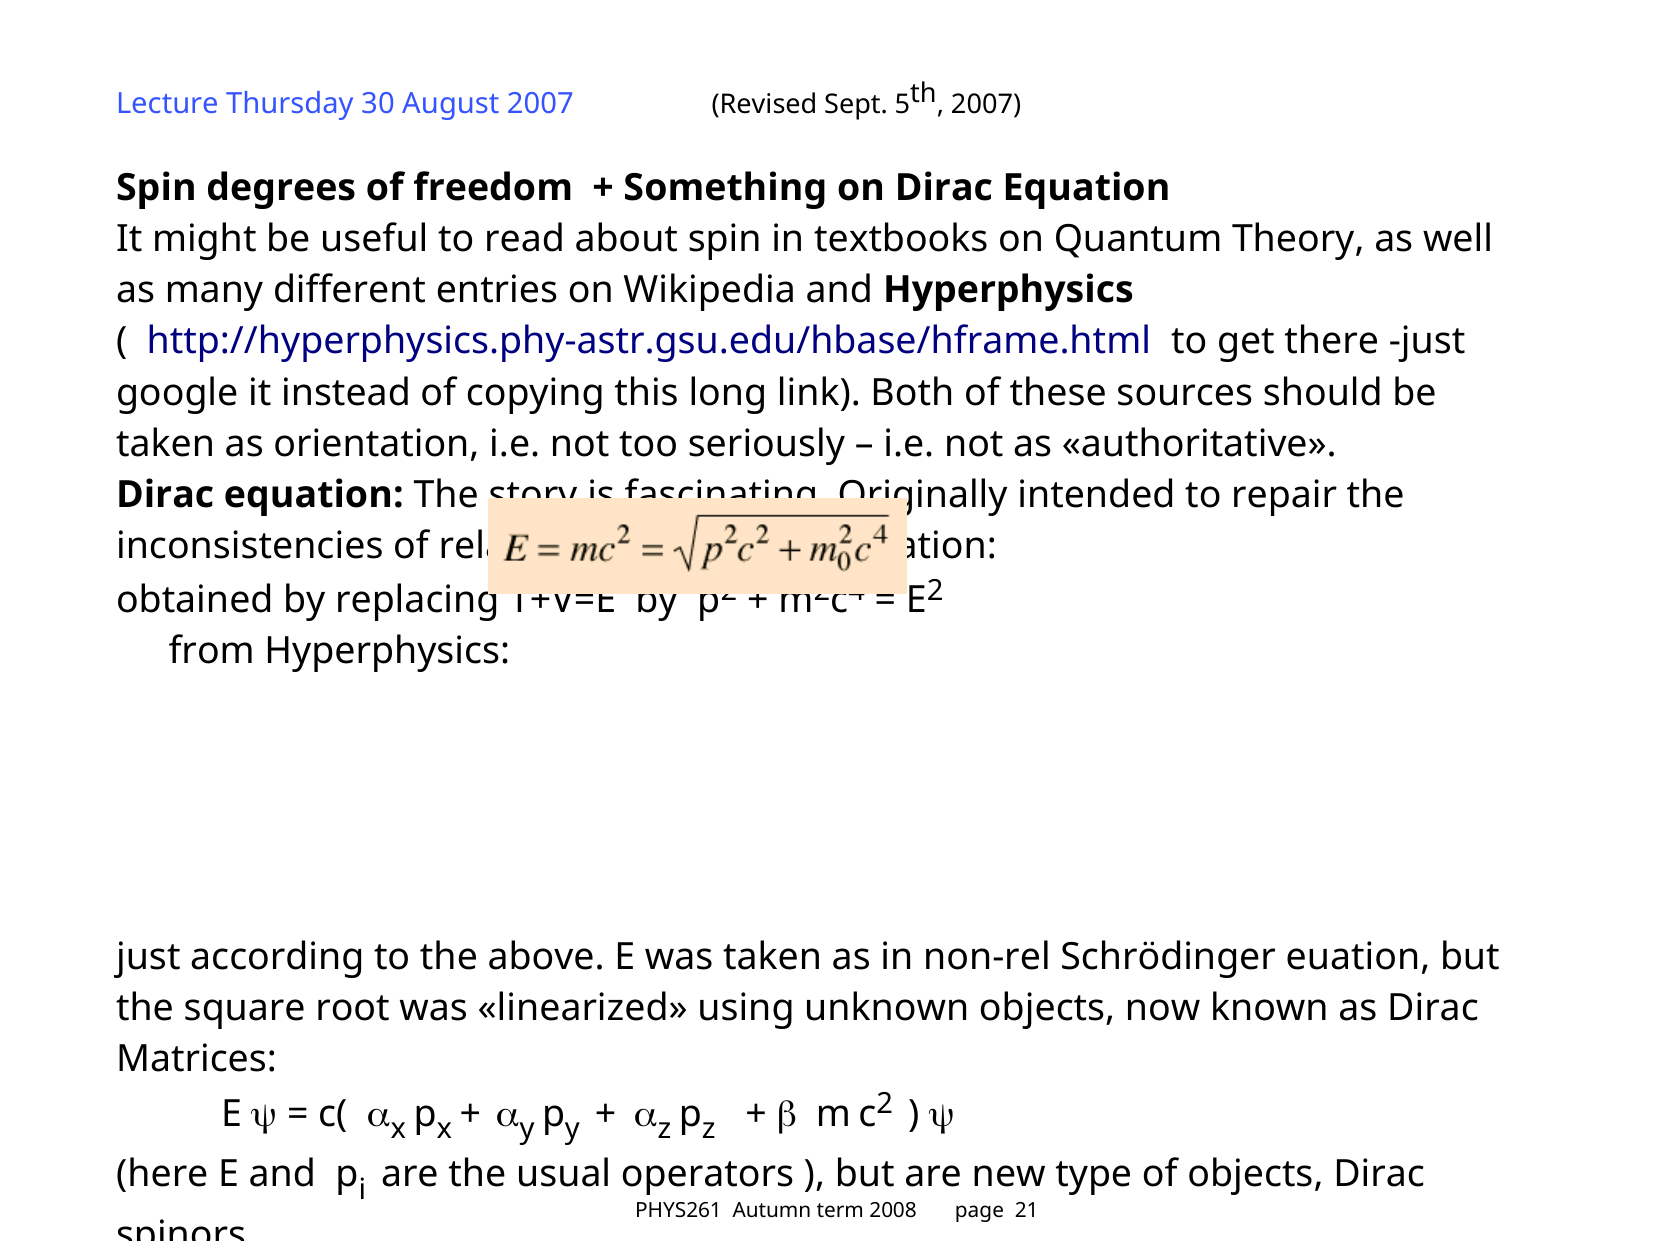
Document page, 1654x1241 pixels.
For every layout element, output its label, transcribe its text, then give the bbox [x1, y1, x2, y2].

picture [488, 498, 907, 594]
text_box Lecture Thursday 30 August 2007 (Revised Sept. 5th, 2007) Spin degrees of freedom + Something on Dirac Equation It might be useful to read about spin in textbooks on Quantum Theory, as well as many different entries on Wikipedia and Hyperphysics ( http://hyperphysics.phy-astr.gsu.edu/hbase/hframe.html to get there -just google it instead of copying this long link). Both of these sources should be taken as orientation, i.e. not too seriously – i.e. not as «authoritative». Dirac equation: The story is fascinating. Originally intended to repair the inconsistencies of relativistic Schrödinger euation: obtained by replacing T+V=E by p2 + m2c4 = E2 from Hyperphysics: just according to the above. E was taken as in non-rel Schrödinger euation, but the square root was «linearized» using unknown objects, now known as Dirac Matrices: E y = c( ax px + ay py + az pz + b m c2 ) y (here E and pi are the usual operators ), but are new type of objects, Dirac spinors. It lead later to explanation of antiparticles etc etc. P.A.M. Dirac is one of the most important contributors to modern physics (read about him) Explanation of Spectra – repeat your SELECTION RULES – then you can understand how the spectrum is related to the Level scheme [101, 24, 1534, 1118]
